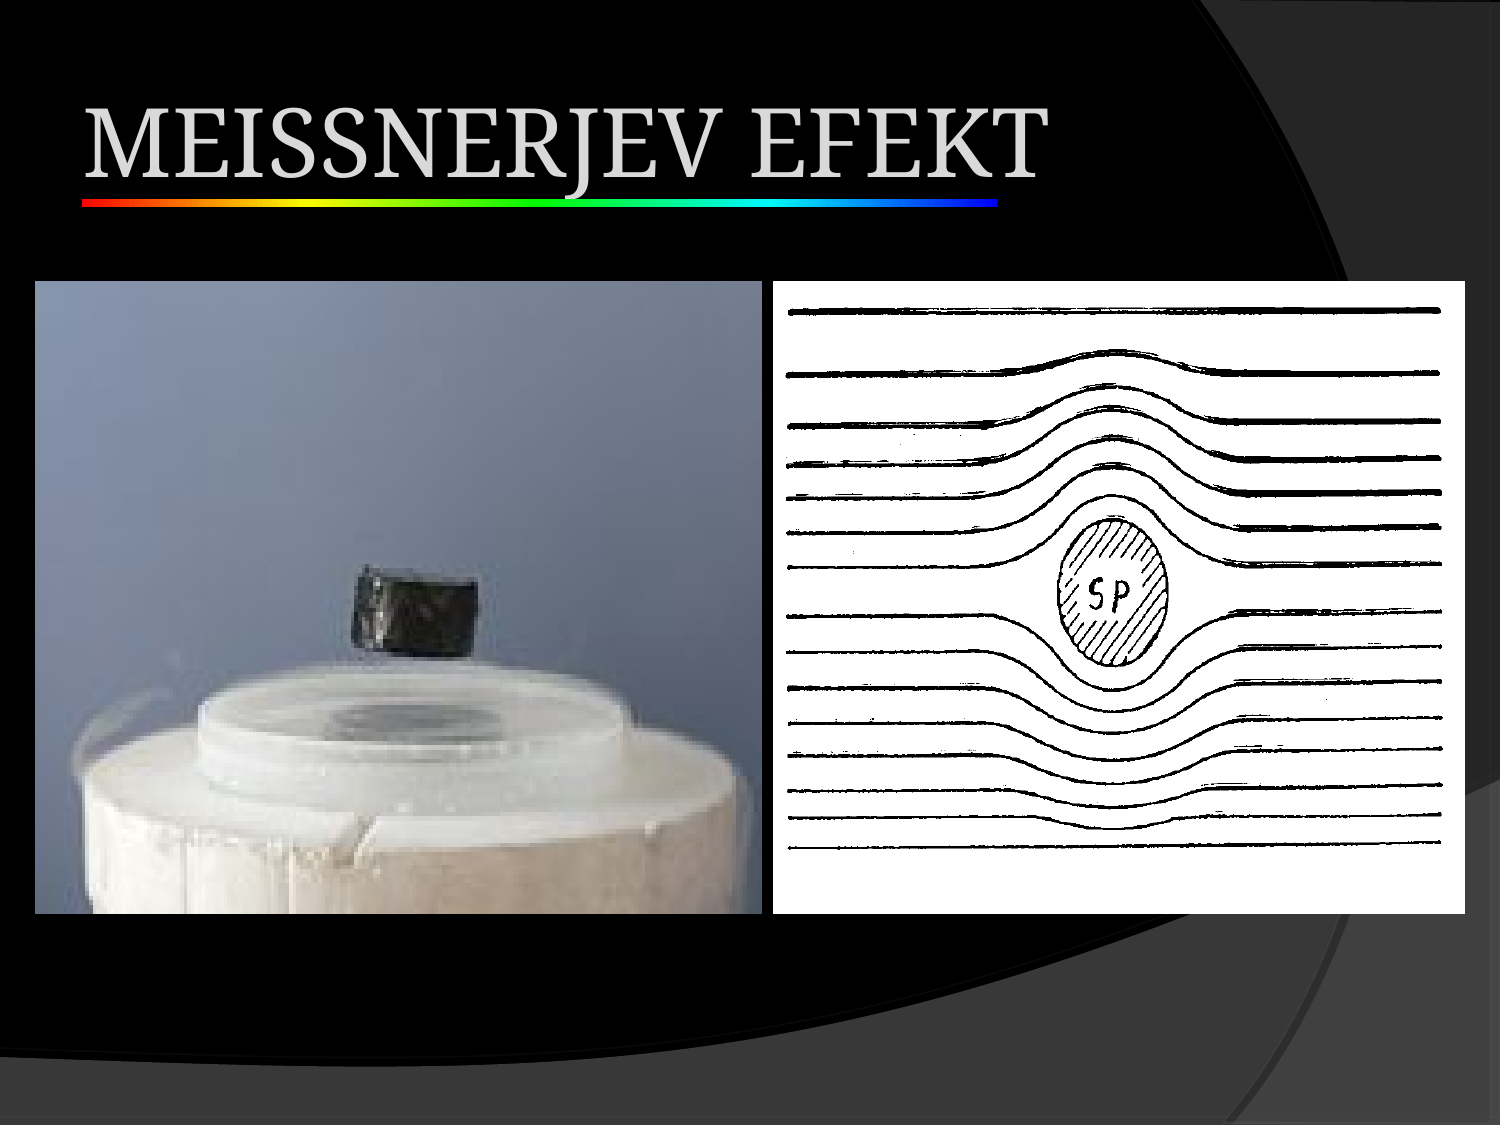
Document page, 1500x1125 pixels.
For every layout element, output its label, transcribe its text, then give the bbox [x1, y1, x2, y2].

title MEISSNERJEV EFEKT [75, 45, 1300, 233]
picture [773, 281, 1465, 915]
picture [82, 199, 812, 207]
picture [35, 281, 762, 915]
picture [849, 199, 997, 207]
